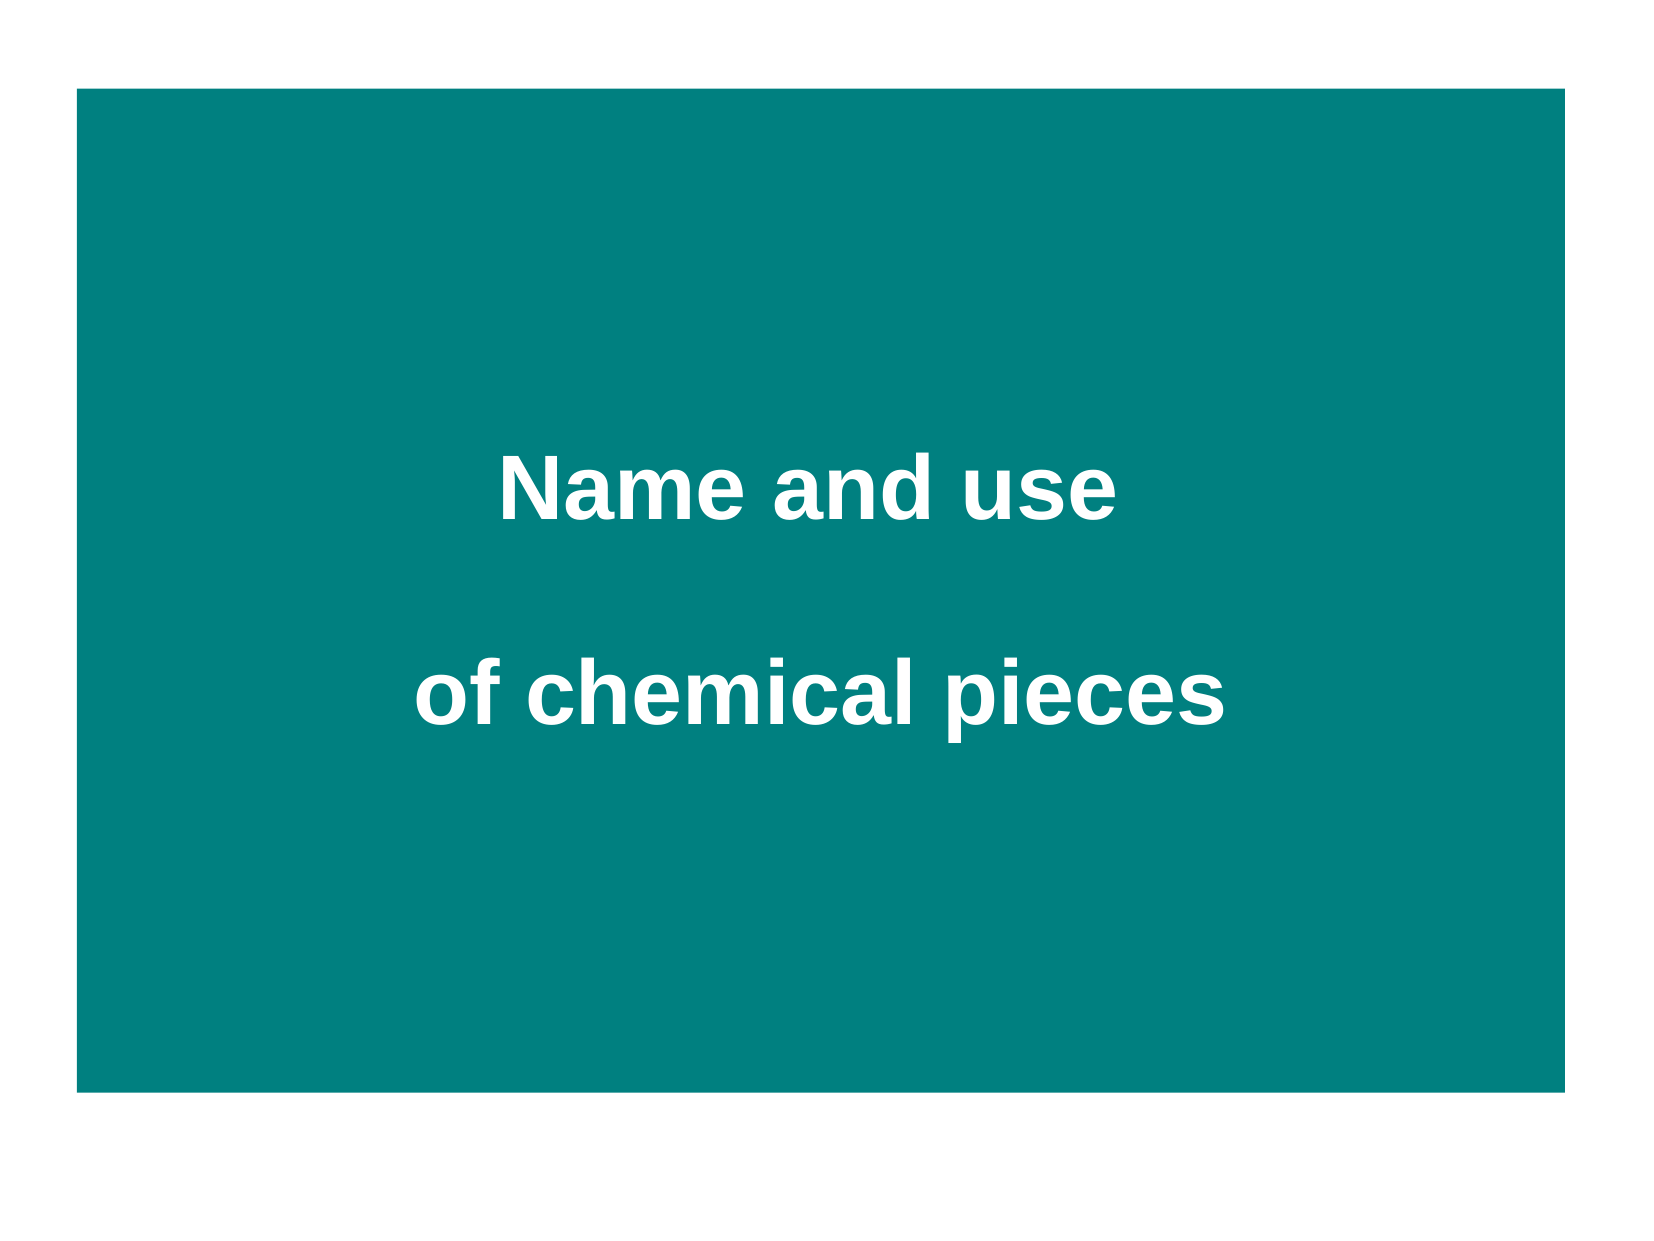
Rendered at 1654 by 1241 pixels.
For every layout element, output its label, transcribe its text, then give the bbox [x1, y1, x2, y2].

title Name and use of chemical pieces [76, 88, 1565, 1093]
